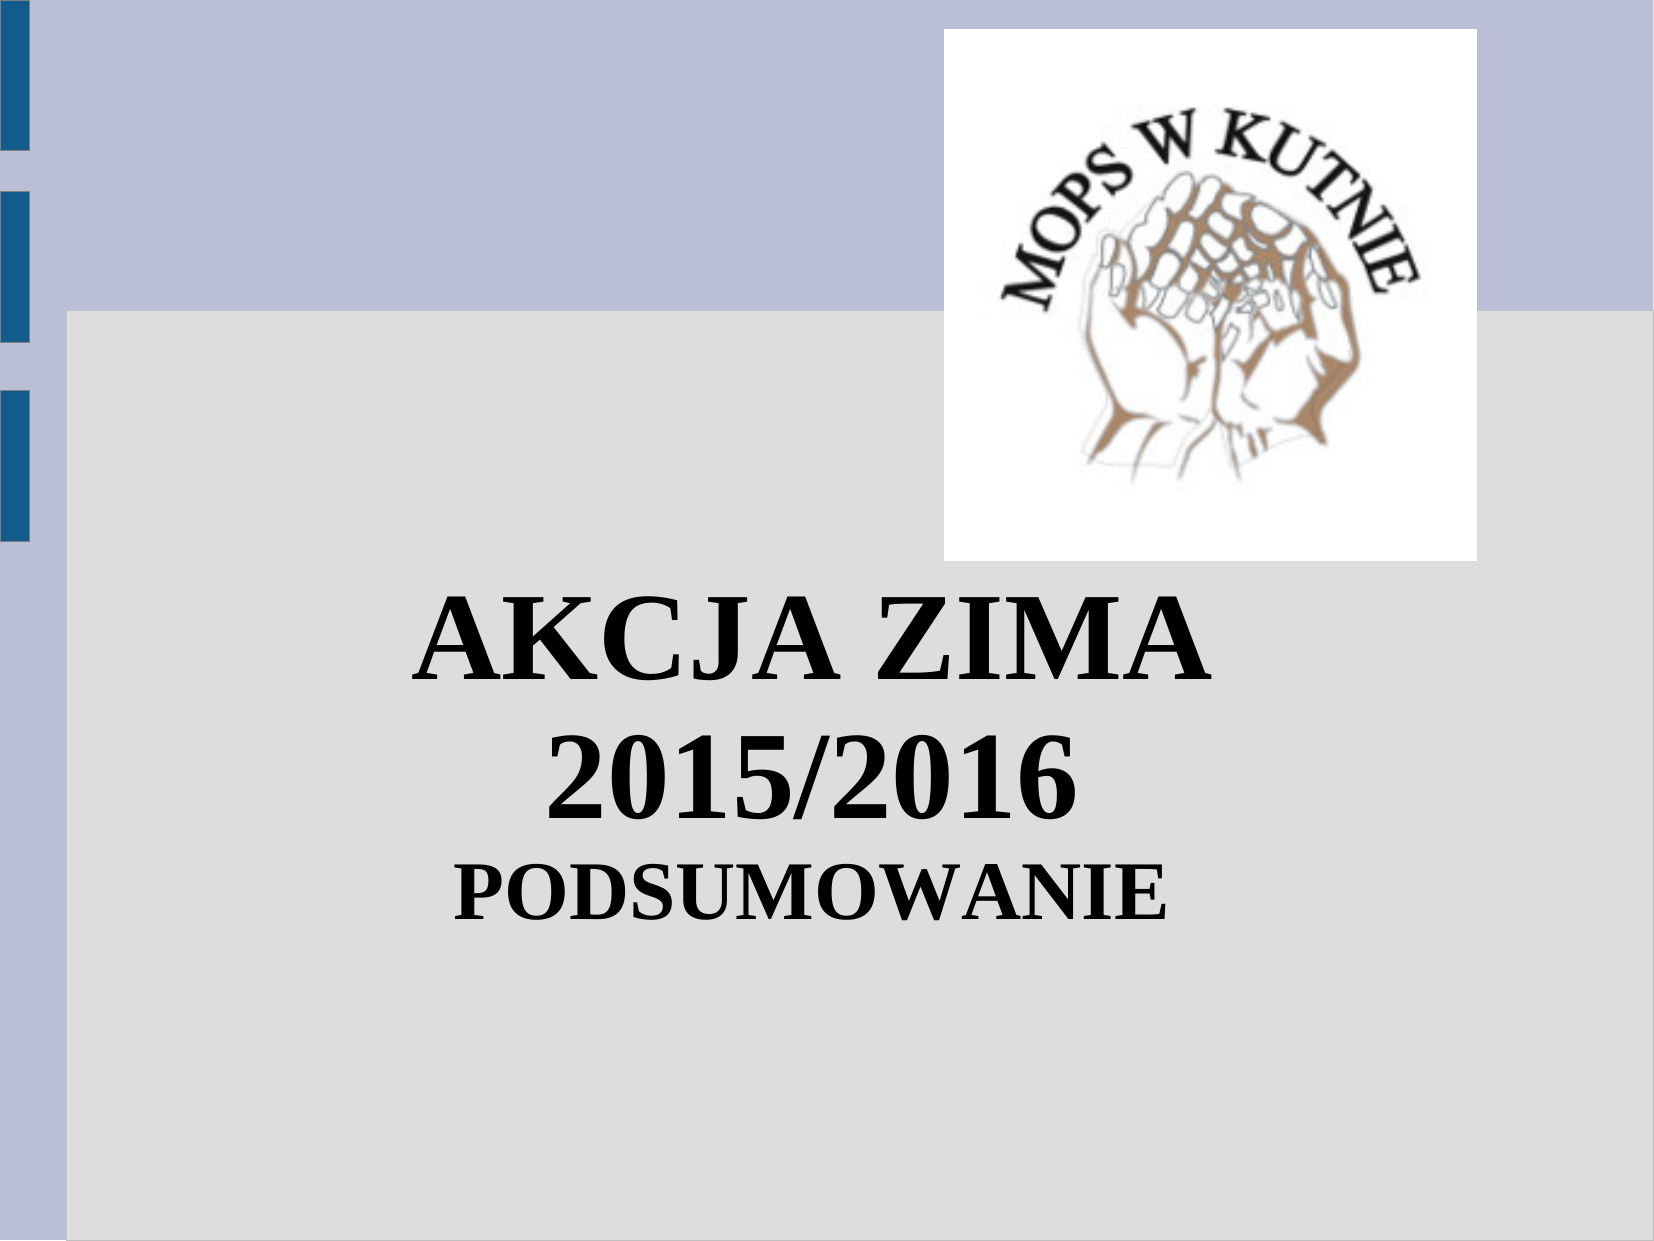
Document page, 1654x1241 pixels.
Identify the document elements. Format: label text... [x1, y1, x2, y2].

text_box AKCJA ZIMA 2015/2016 PODSUMOWANIE [265, 413, 1359, 1093]
picture [944, 29, 1477, 562]
